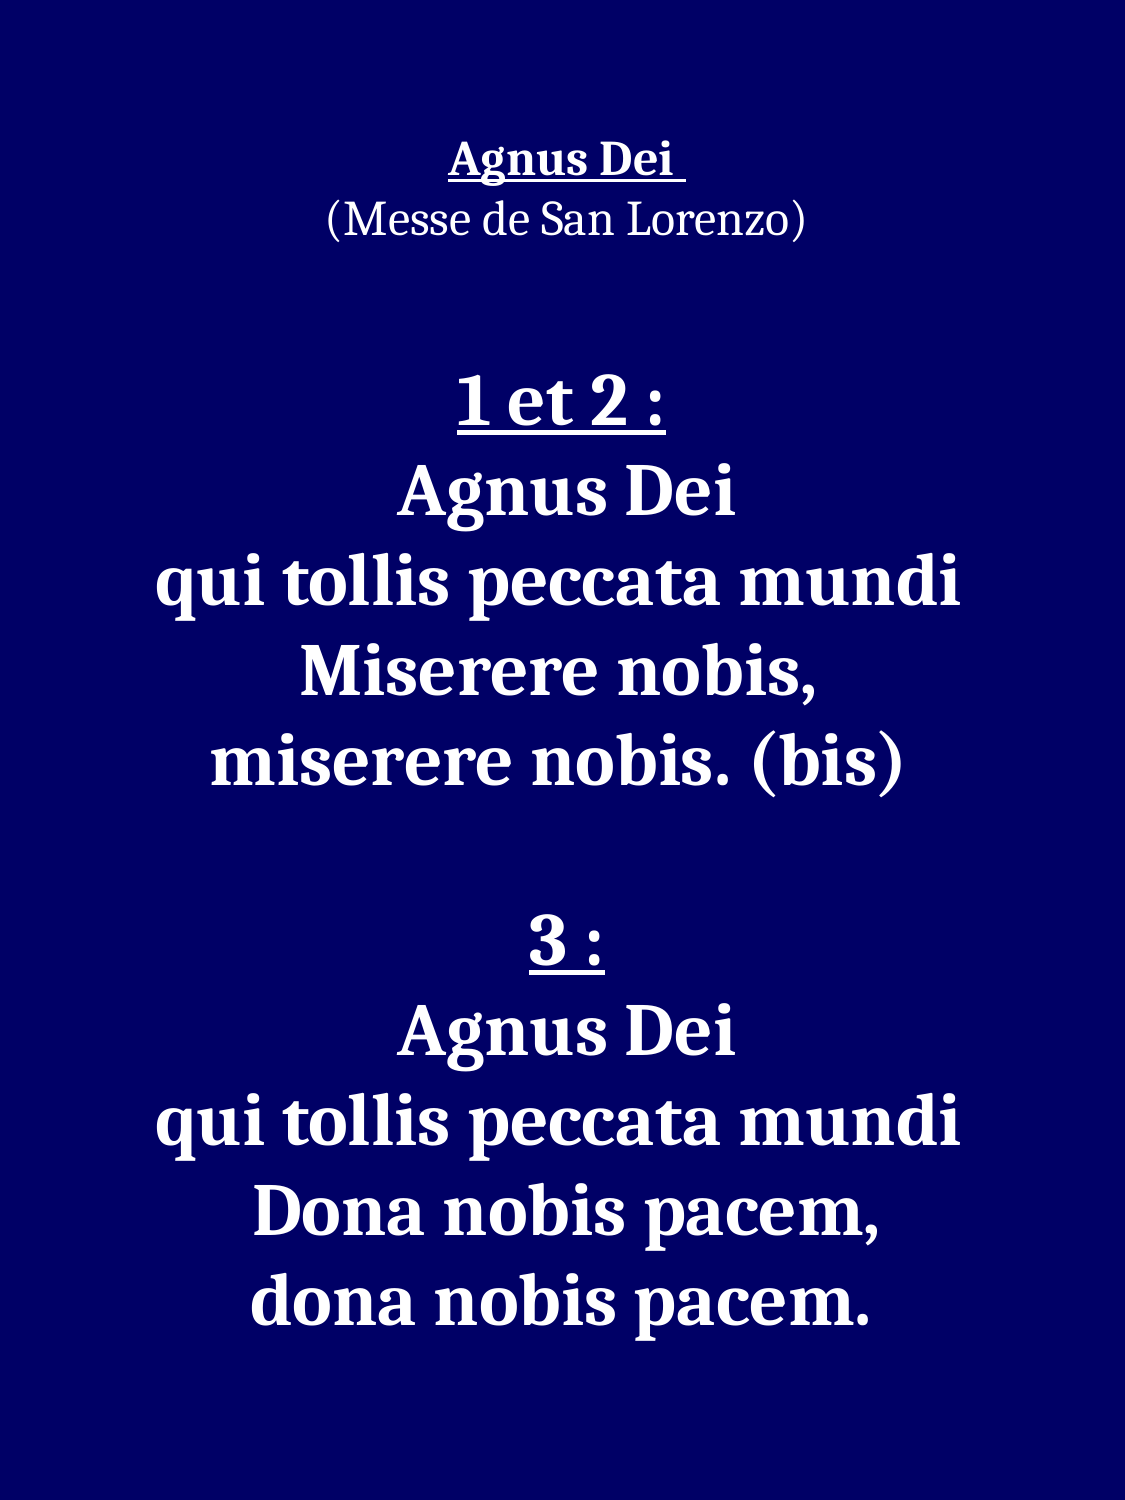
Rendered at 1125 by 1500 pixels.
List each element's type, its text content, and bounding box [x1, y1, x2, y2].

text_box Agnus Dei (Messe de San Lorenzo) 1 et 2 : Agnus Dei qui tollis peccata mundi Miserere nobis, miserere nobis. (bis) 3 : Agnus Dei qui tollis peccata mundi Dona nobis pacem, dona nobis pacem. [132, 58, 1002, 1363]
